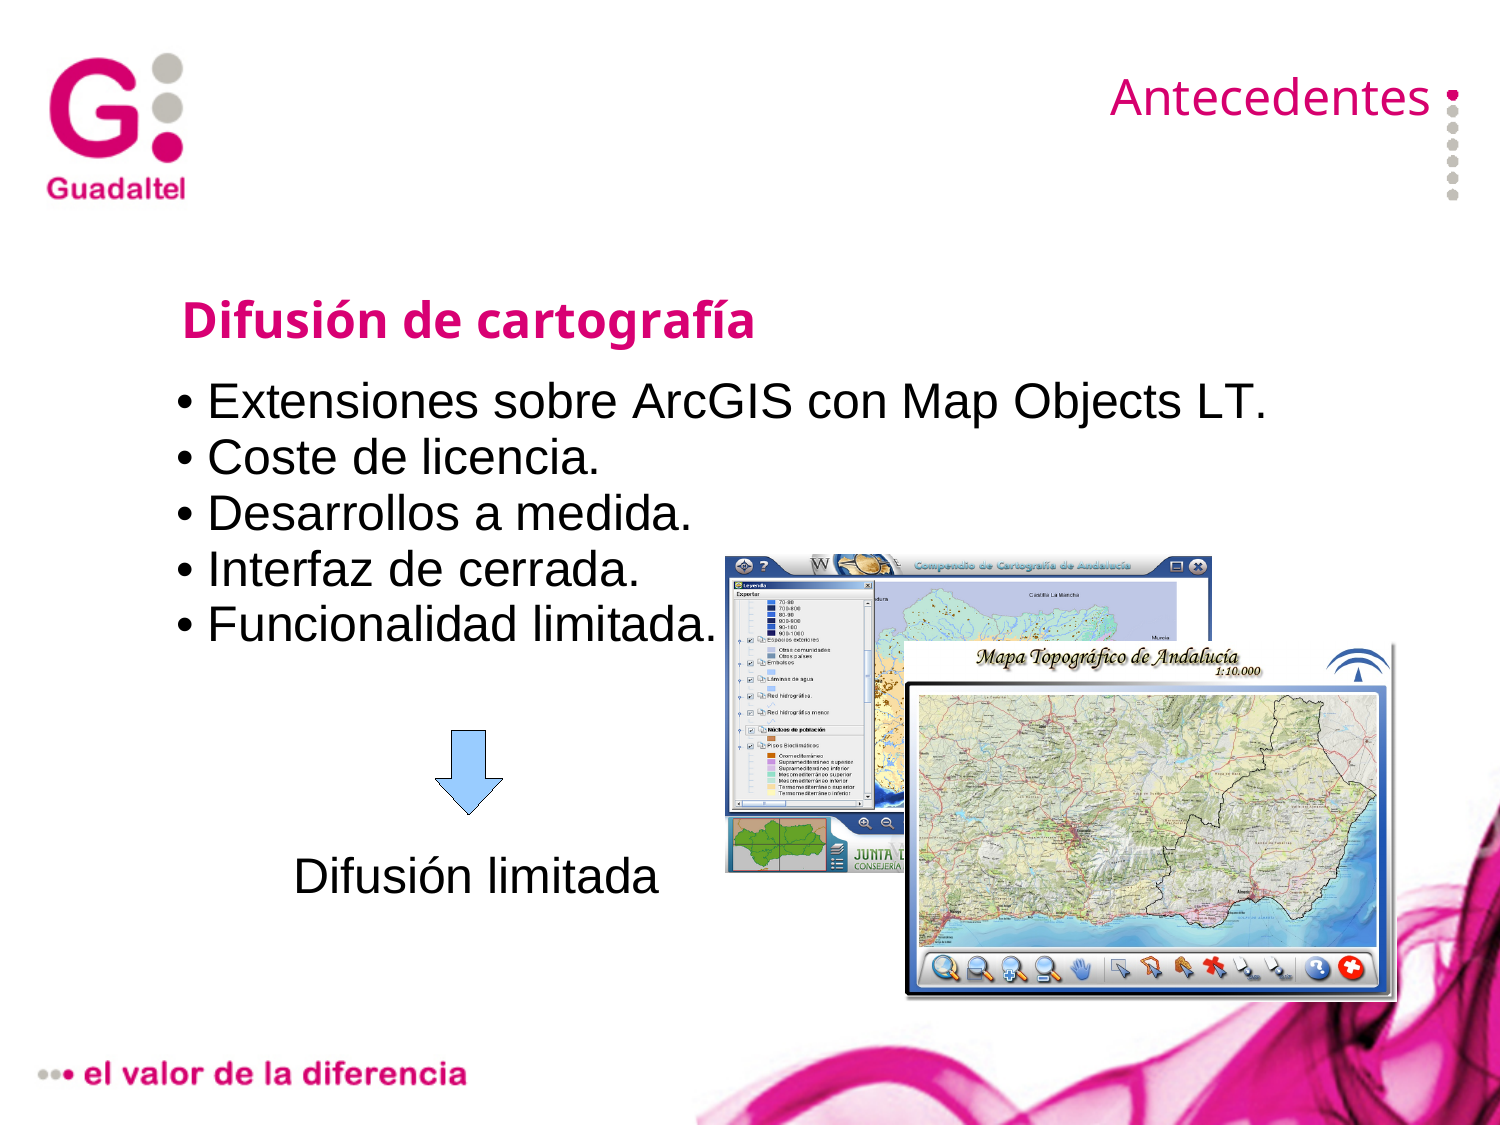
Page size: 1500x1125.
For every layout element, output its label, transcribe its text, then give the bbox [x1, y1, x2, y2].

picture [0, 0, 1500, 1125]
text_box Difusión de cartografía [166, 277, 1025, 361]
text_box Antecedentes [472, 54, 1447, 126]
text_box Extensiones sobre ArcGIS con Map Objects LT. Coste de licencia. Desarrollos a medida. Interfaz de cerrada. Funcionalidad limitada. [161, 366, 1343, 712]
text_box [435, 730, 503, 815]
text_box Difusión limitada [278, 841, 712, 919]
